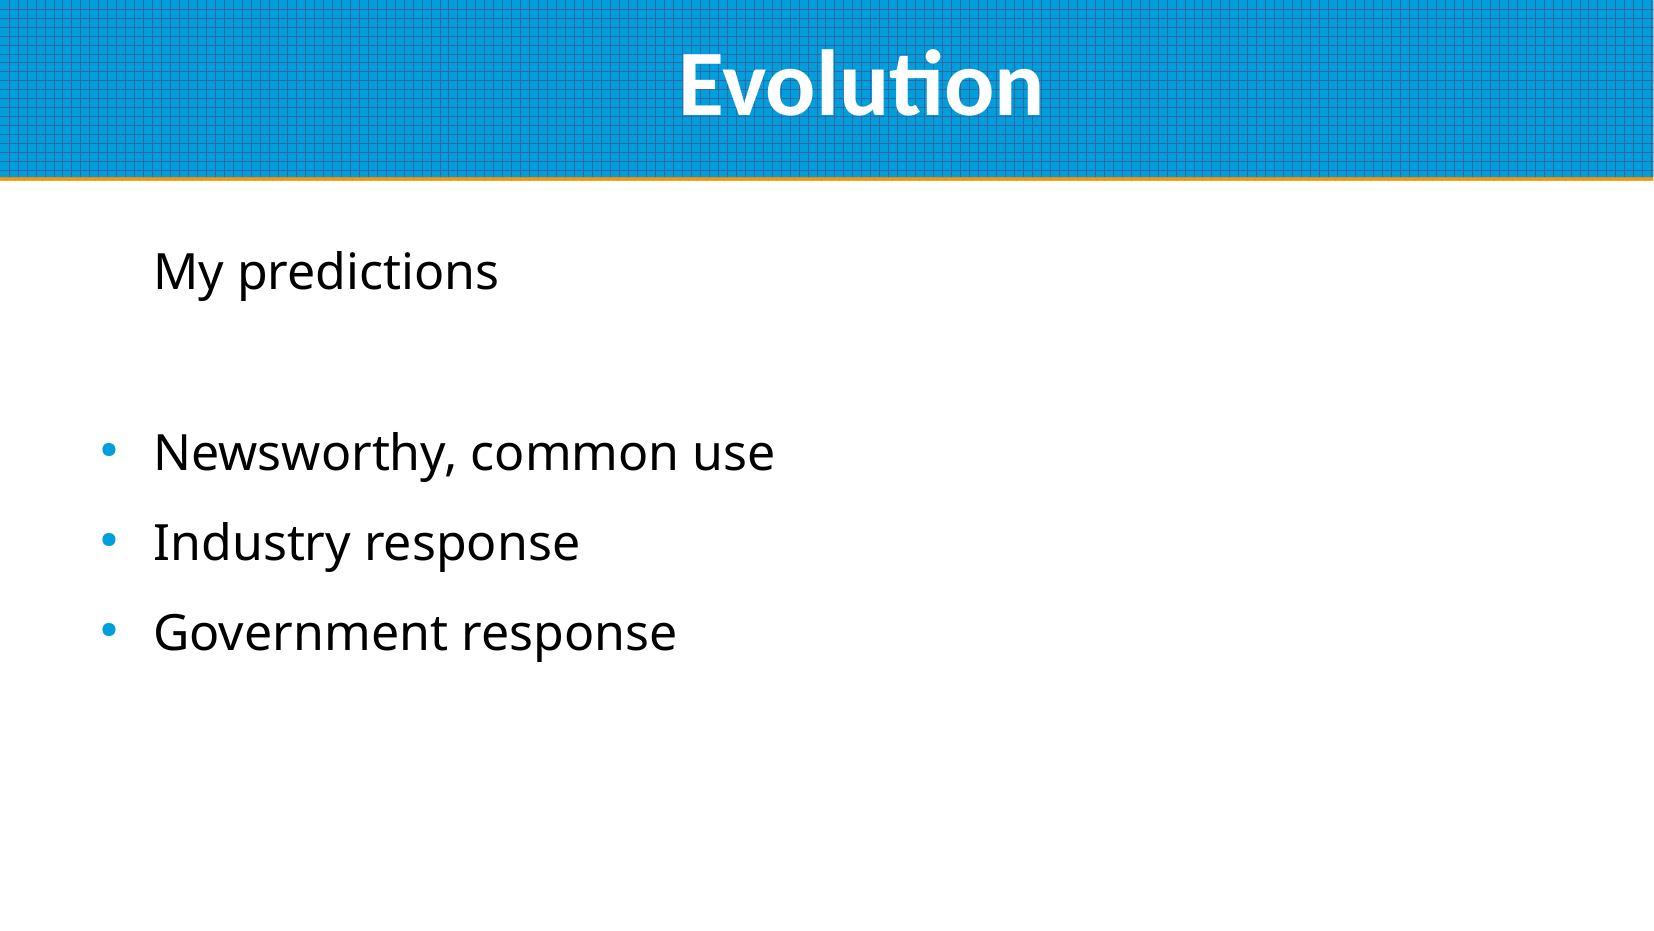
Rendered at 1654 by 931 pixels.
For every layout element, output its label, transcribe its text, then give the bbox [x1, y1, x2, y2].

title Evolution [82, 14, 1571, 171]
list My predictions Newsworthy, common use Industry response Government response [82, 236, 1563, 811]
